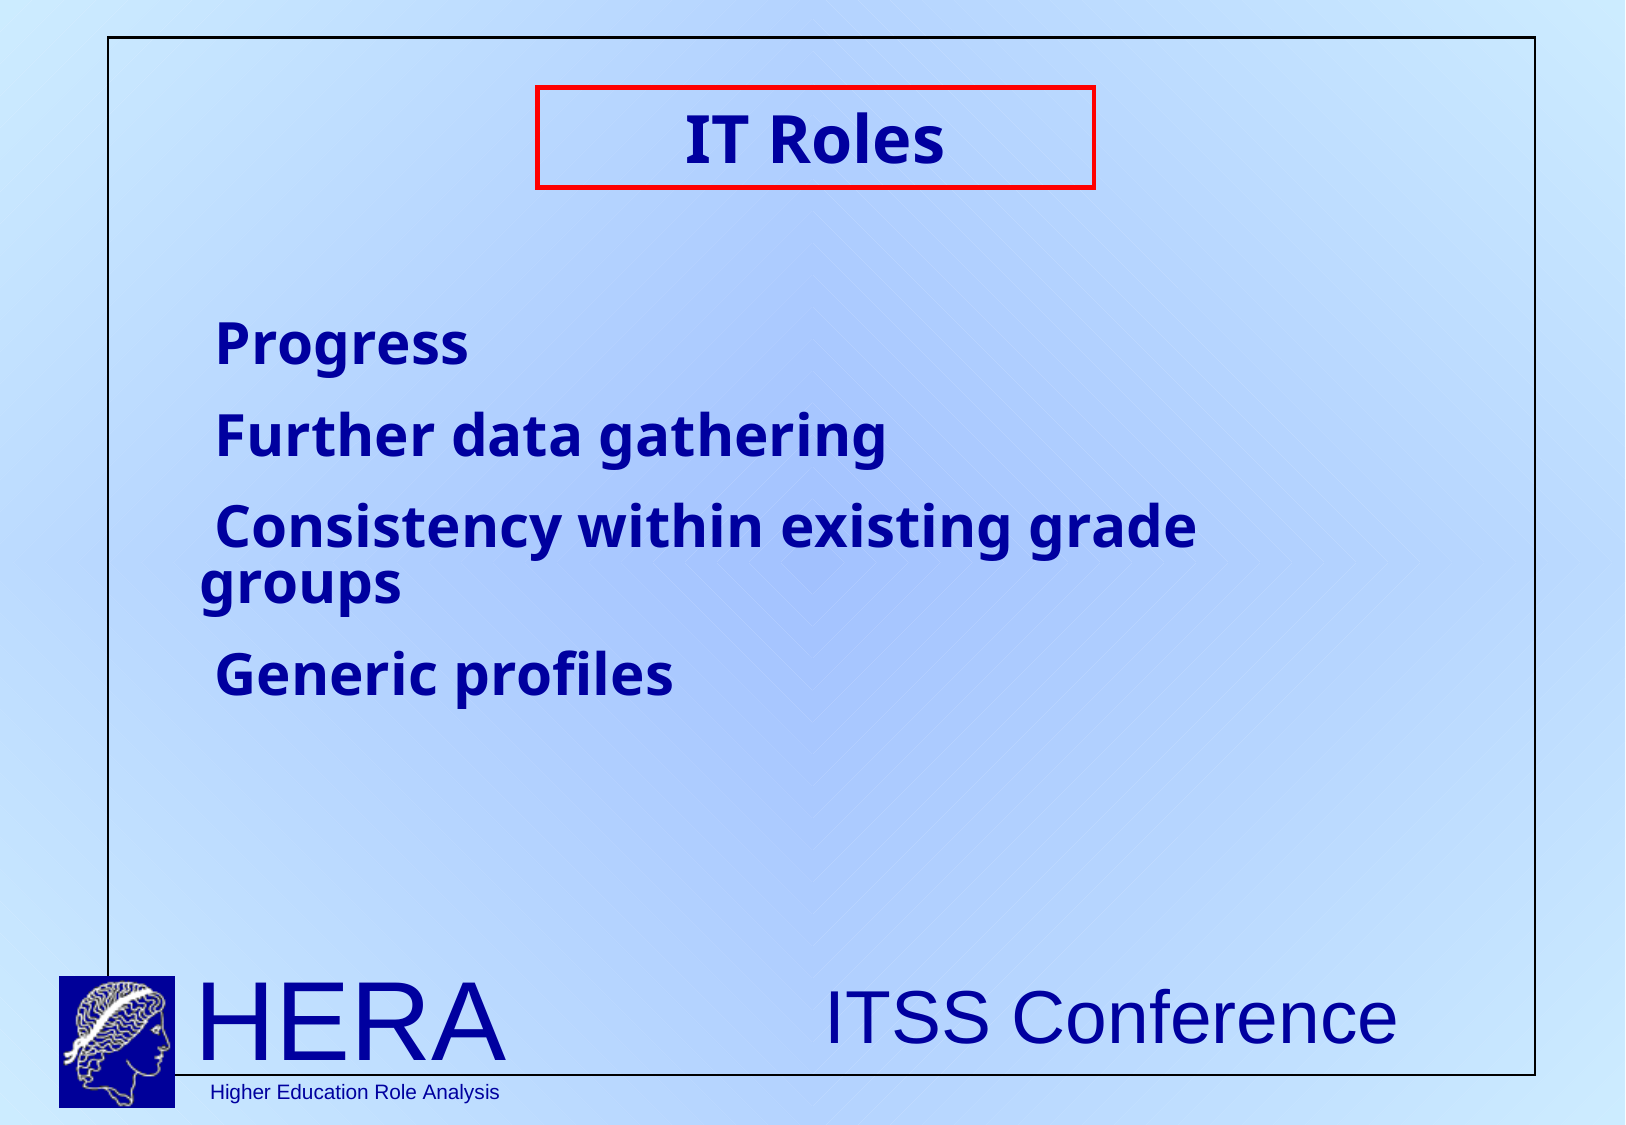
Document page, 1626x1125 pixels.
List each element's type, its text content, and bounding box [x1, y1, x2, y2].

picture [59, 976, 175, 1108]
text_box IT Roles [537, 87, 1094, 188]
text_box Progress Further data gathering Consistency within existing grade groups Generic profiles [137, 312, 1413, 714]
